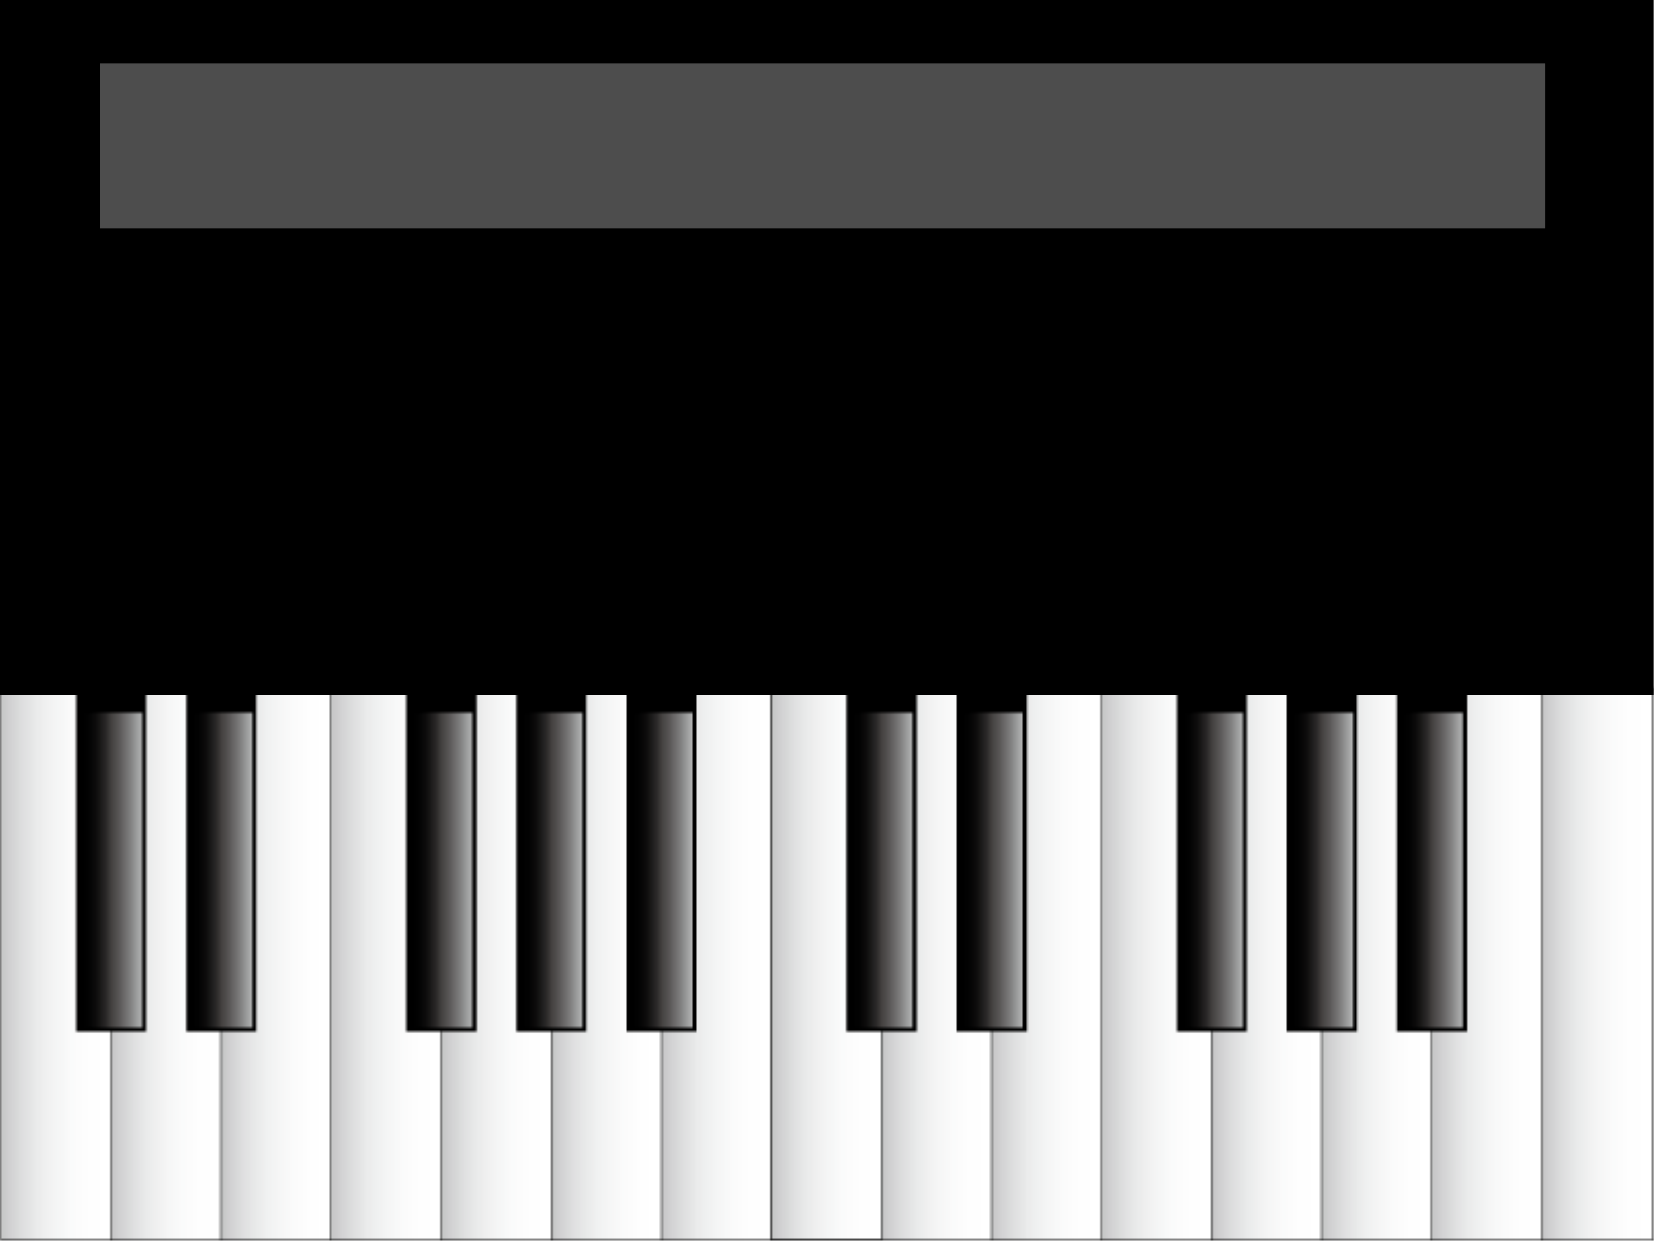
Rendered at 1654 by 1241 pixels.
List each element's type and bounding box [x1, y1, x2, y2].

picture [0, 695, 1654, 1241]
